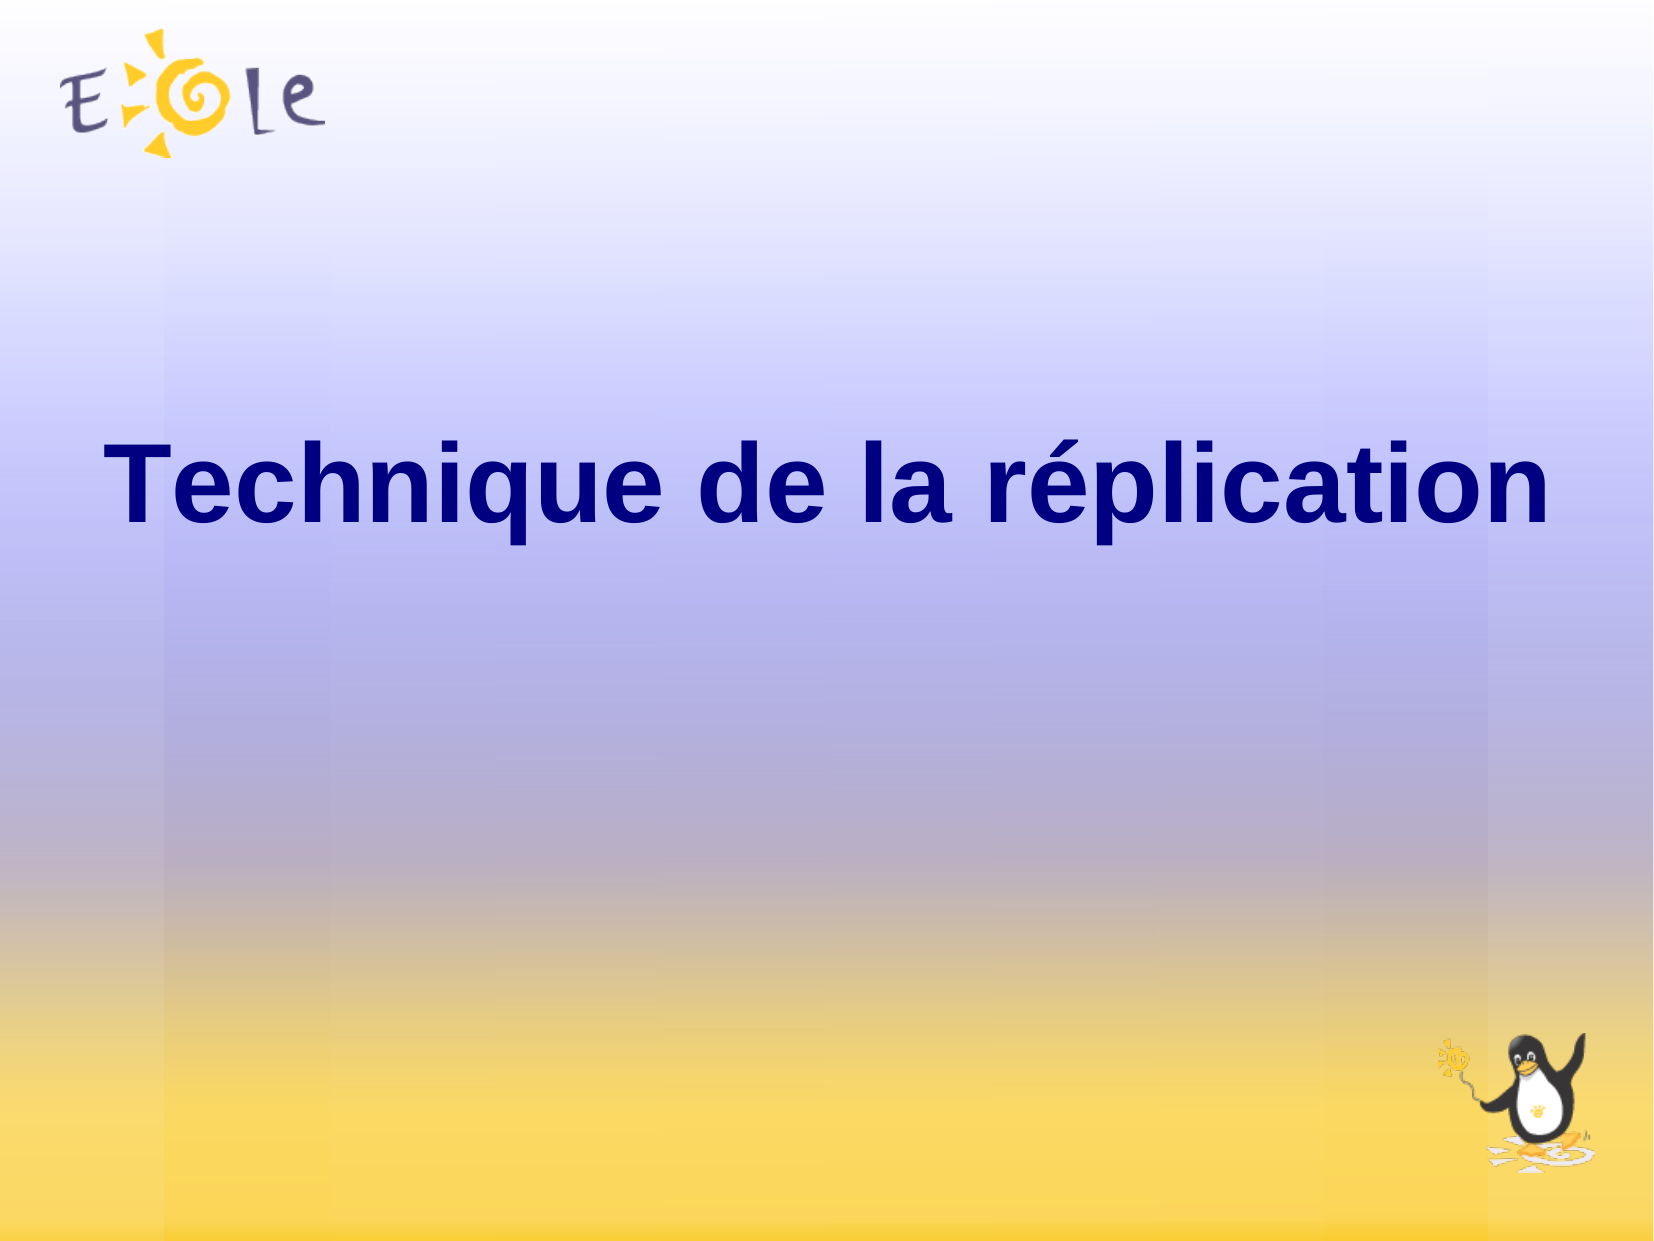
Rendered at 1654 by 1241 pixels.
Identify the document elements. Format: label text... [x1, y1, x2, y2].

text_box Technique de la réplication [88, 413, 1569, 667]
picture [0, 0, 1654, 1241]
